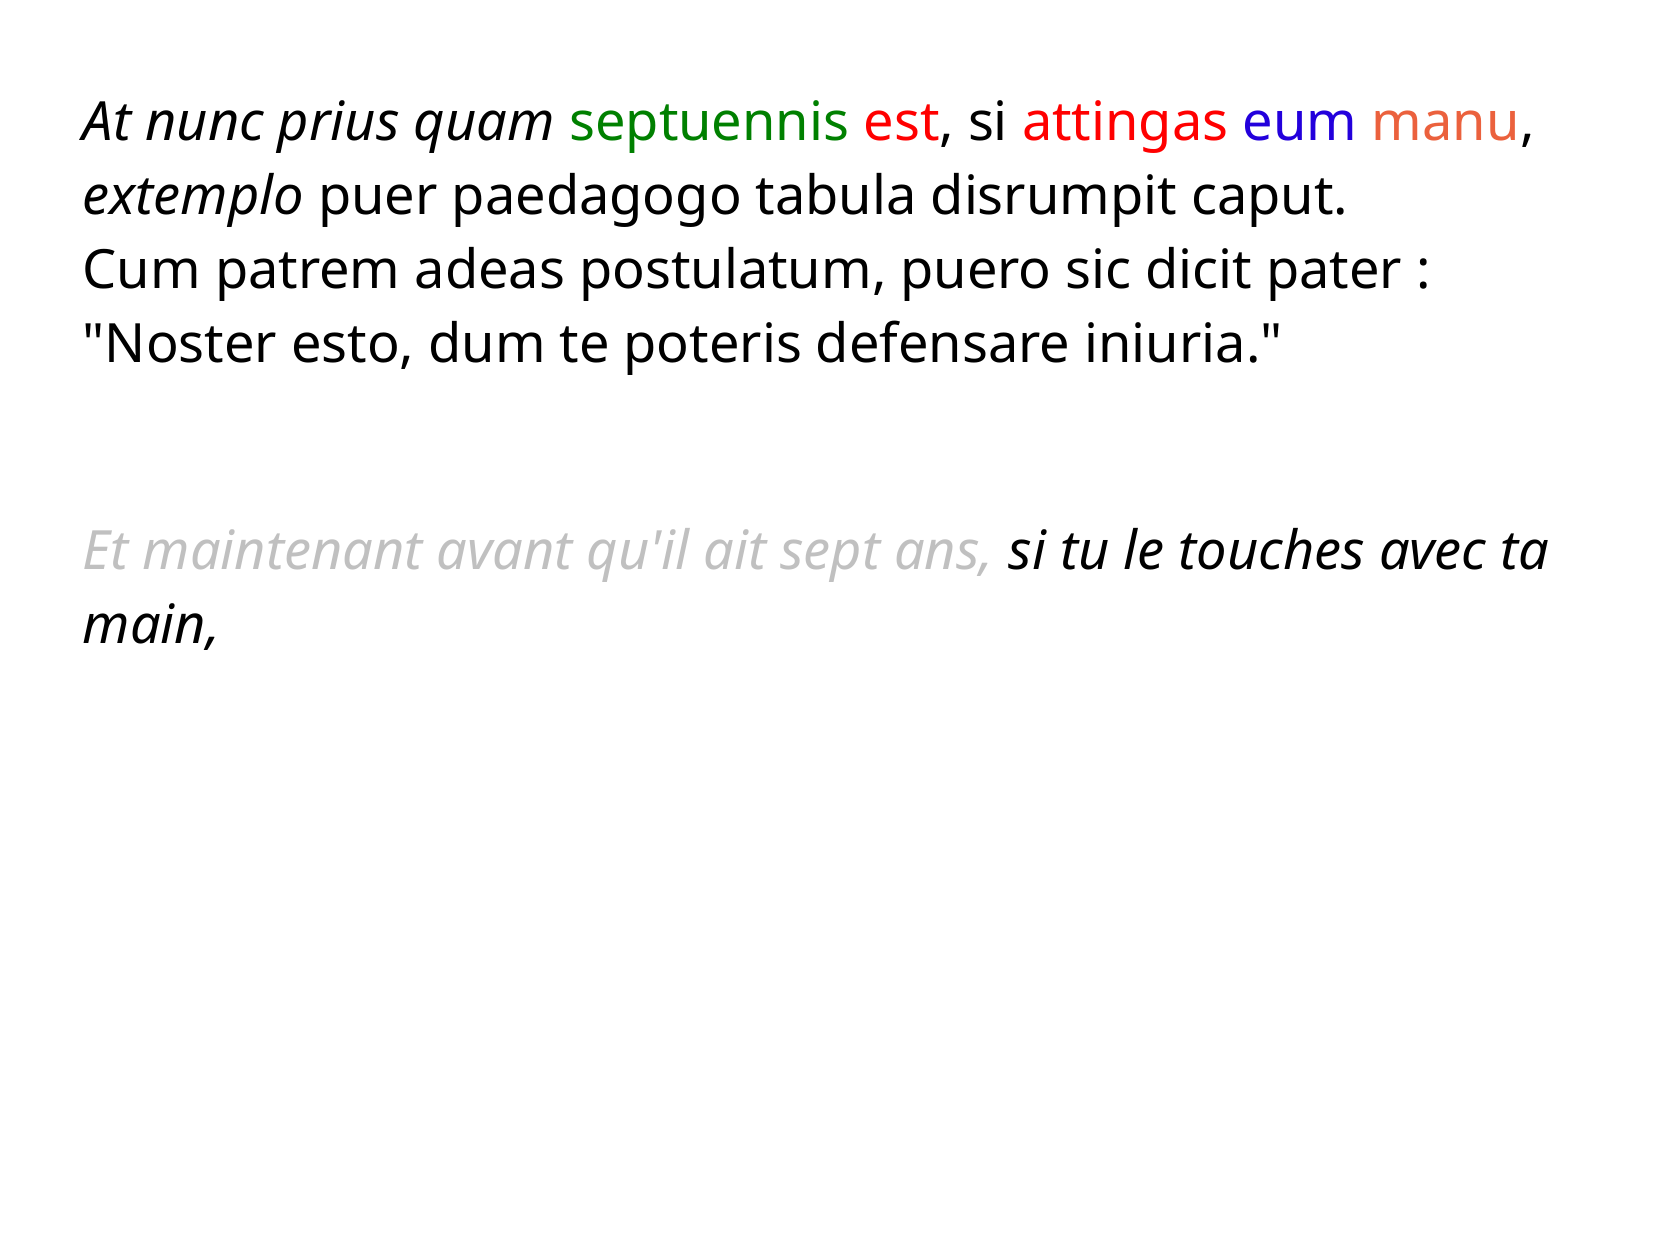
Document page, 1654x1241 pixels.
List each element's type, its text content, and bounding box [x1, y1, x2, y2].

list At nunc prius quam septuennis est, si attingas eum manu, extemplo puer paedagogo tabula disrumpit caput. Cum patrem adeas postulatum, puero sic dicit pater : "Noster esto, dum te poteris defensare iniuria." Et maintenant avant qu'il ait sept ans, si tu le touches avec ta main, [82, 82, 1571, 1109]
